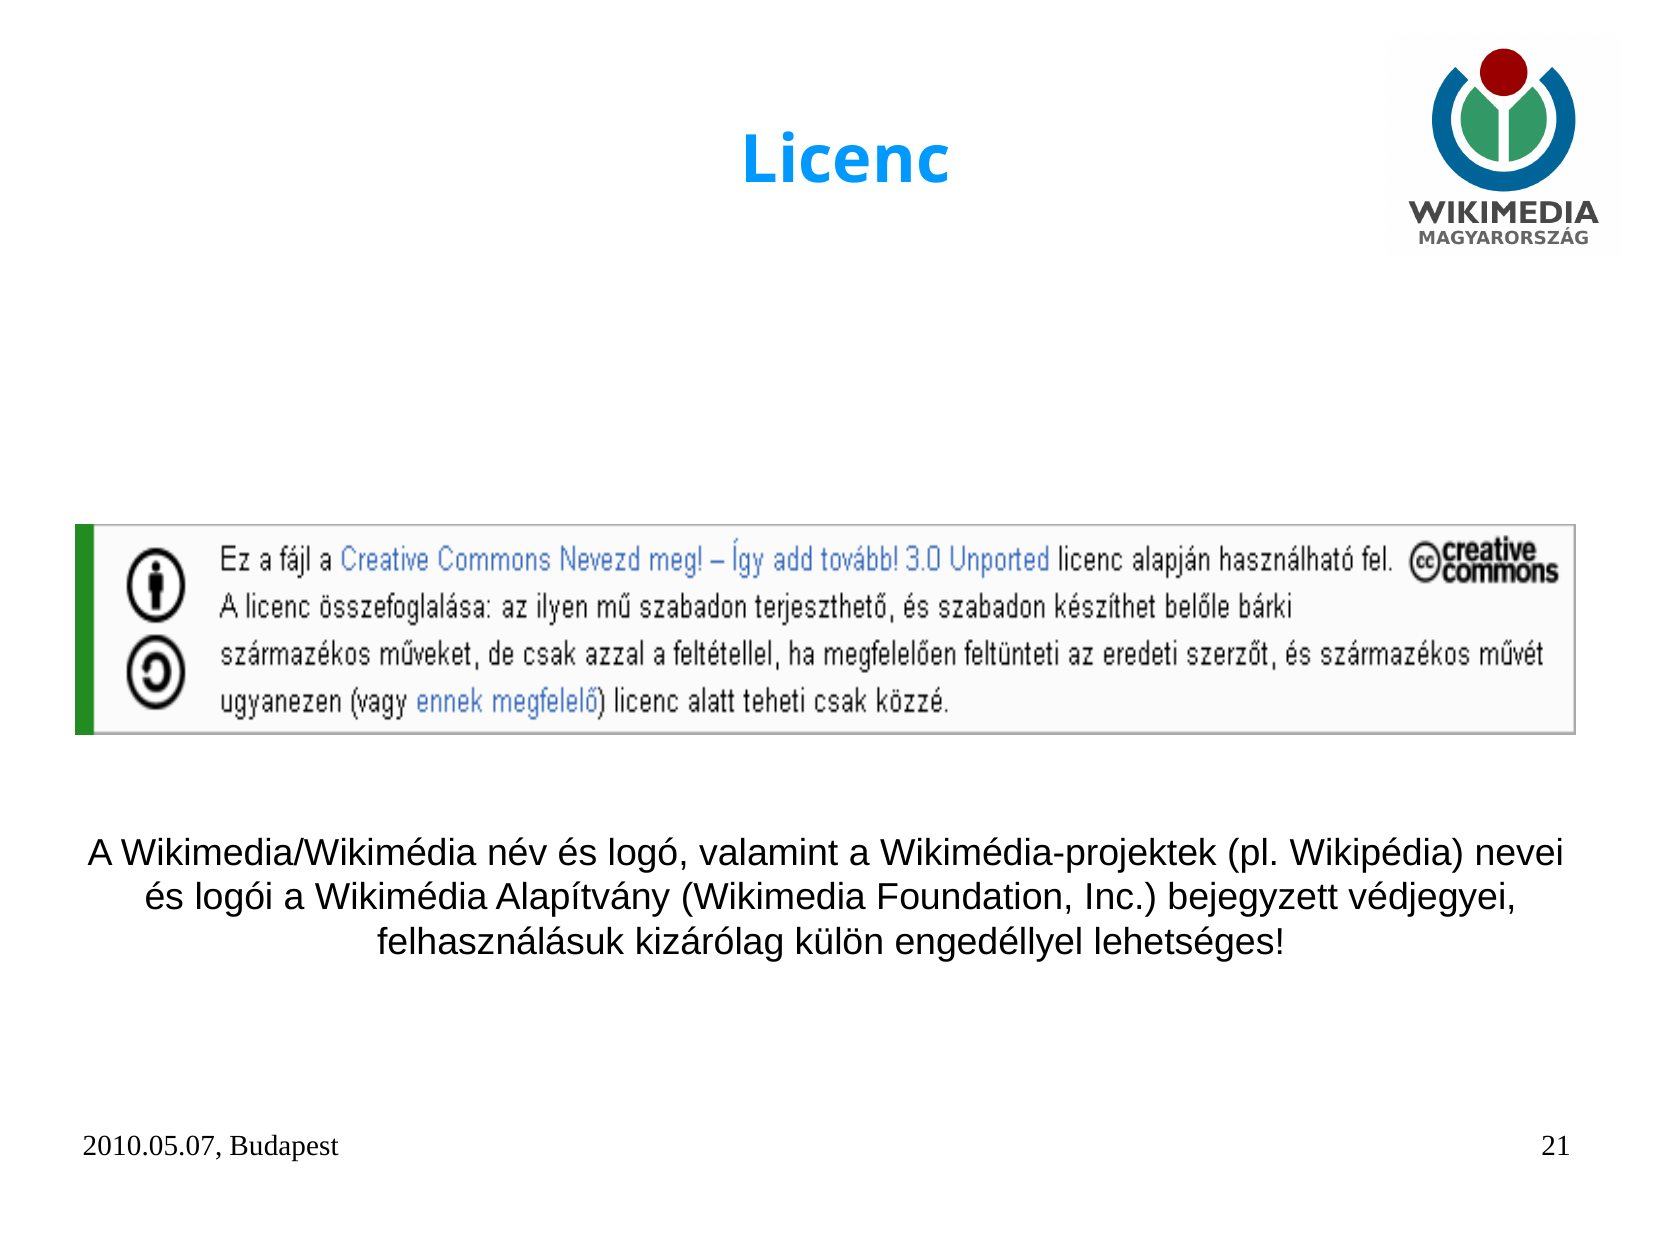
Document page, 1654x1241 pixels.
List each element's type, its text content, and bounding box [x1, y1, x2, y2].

title Licenc [137, 60, 1386, 254]
picture [1386, 34, 1621, 258]
picture [75, 524, 1576, 735]
text_box A Wikimedia/Wikimédia név és logó, valamint a Wikimédia-projektek (pl. Wikipédia) nevei és logói a Wikimédia Alapítvány (Wikimedia Foundation, Inc.) bejegyzett védjegyei, felhasználásuk kizárólag külön engedéllyel lehetséges! [49, 750, 1613, 1049]
